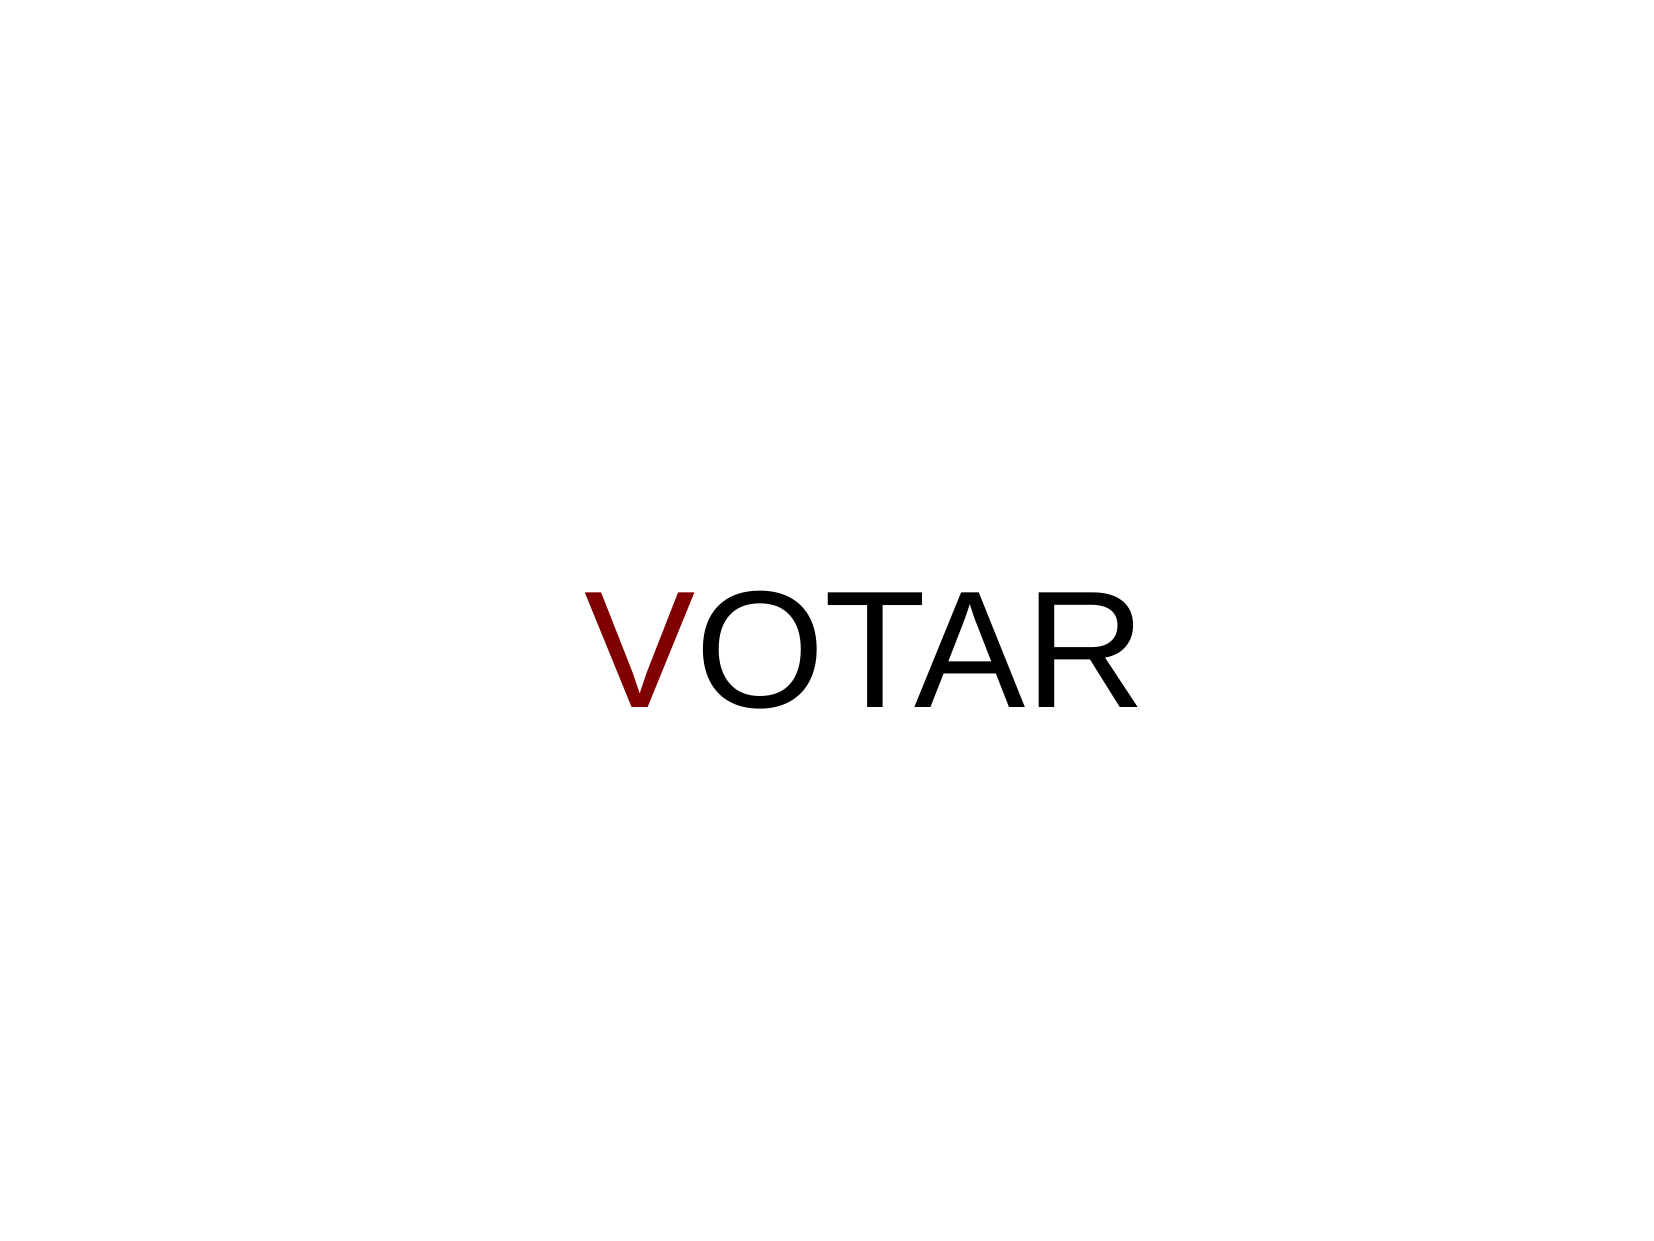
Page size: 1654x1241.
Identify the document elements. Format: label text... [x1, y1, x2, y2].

list VOTAR [82, 290, 1571, 1010]
